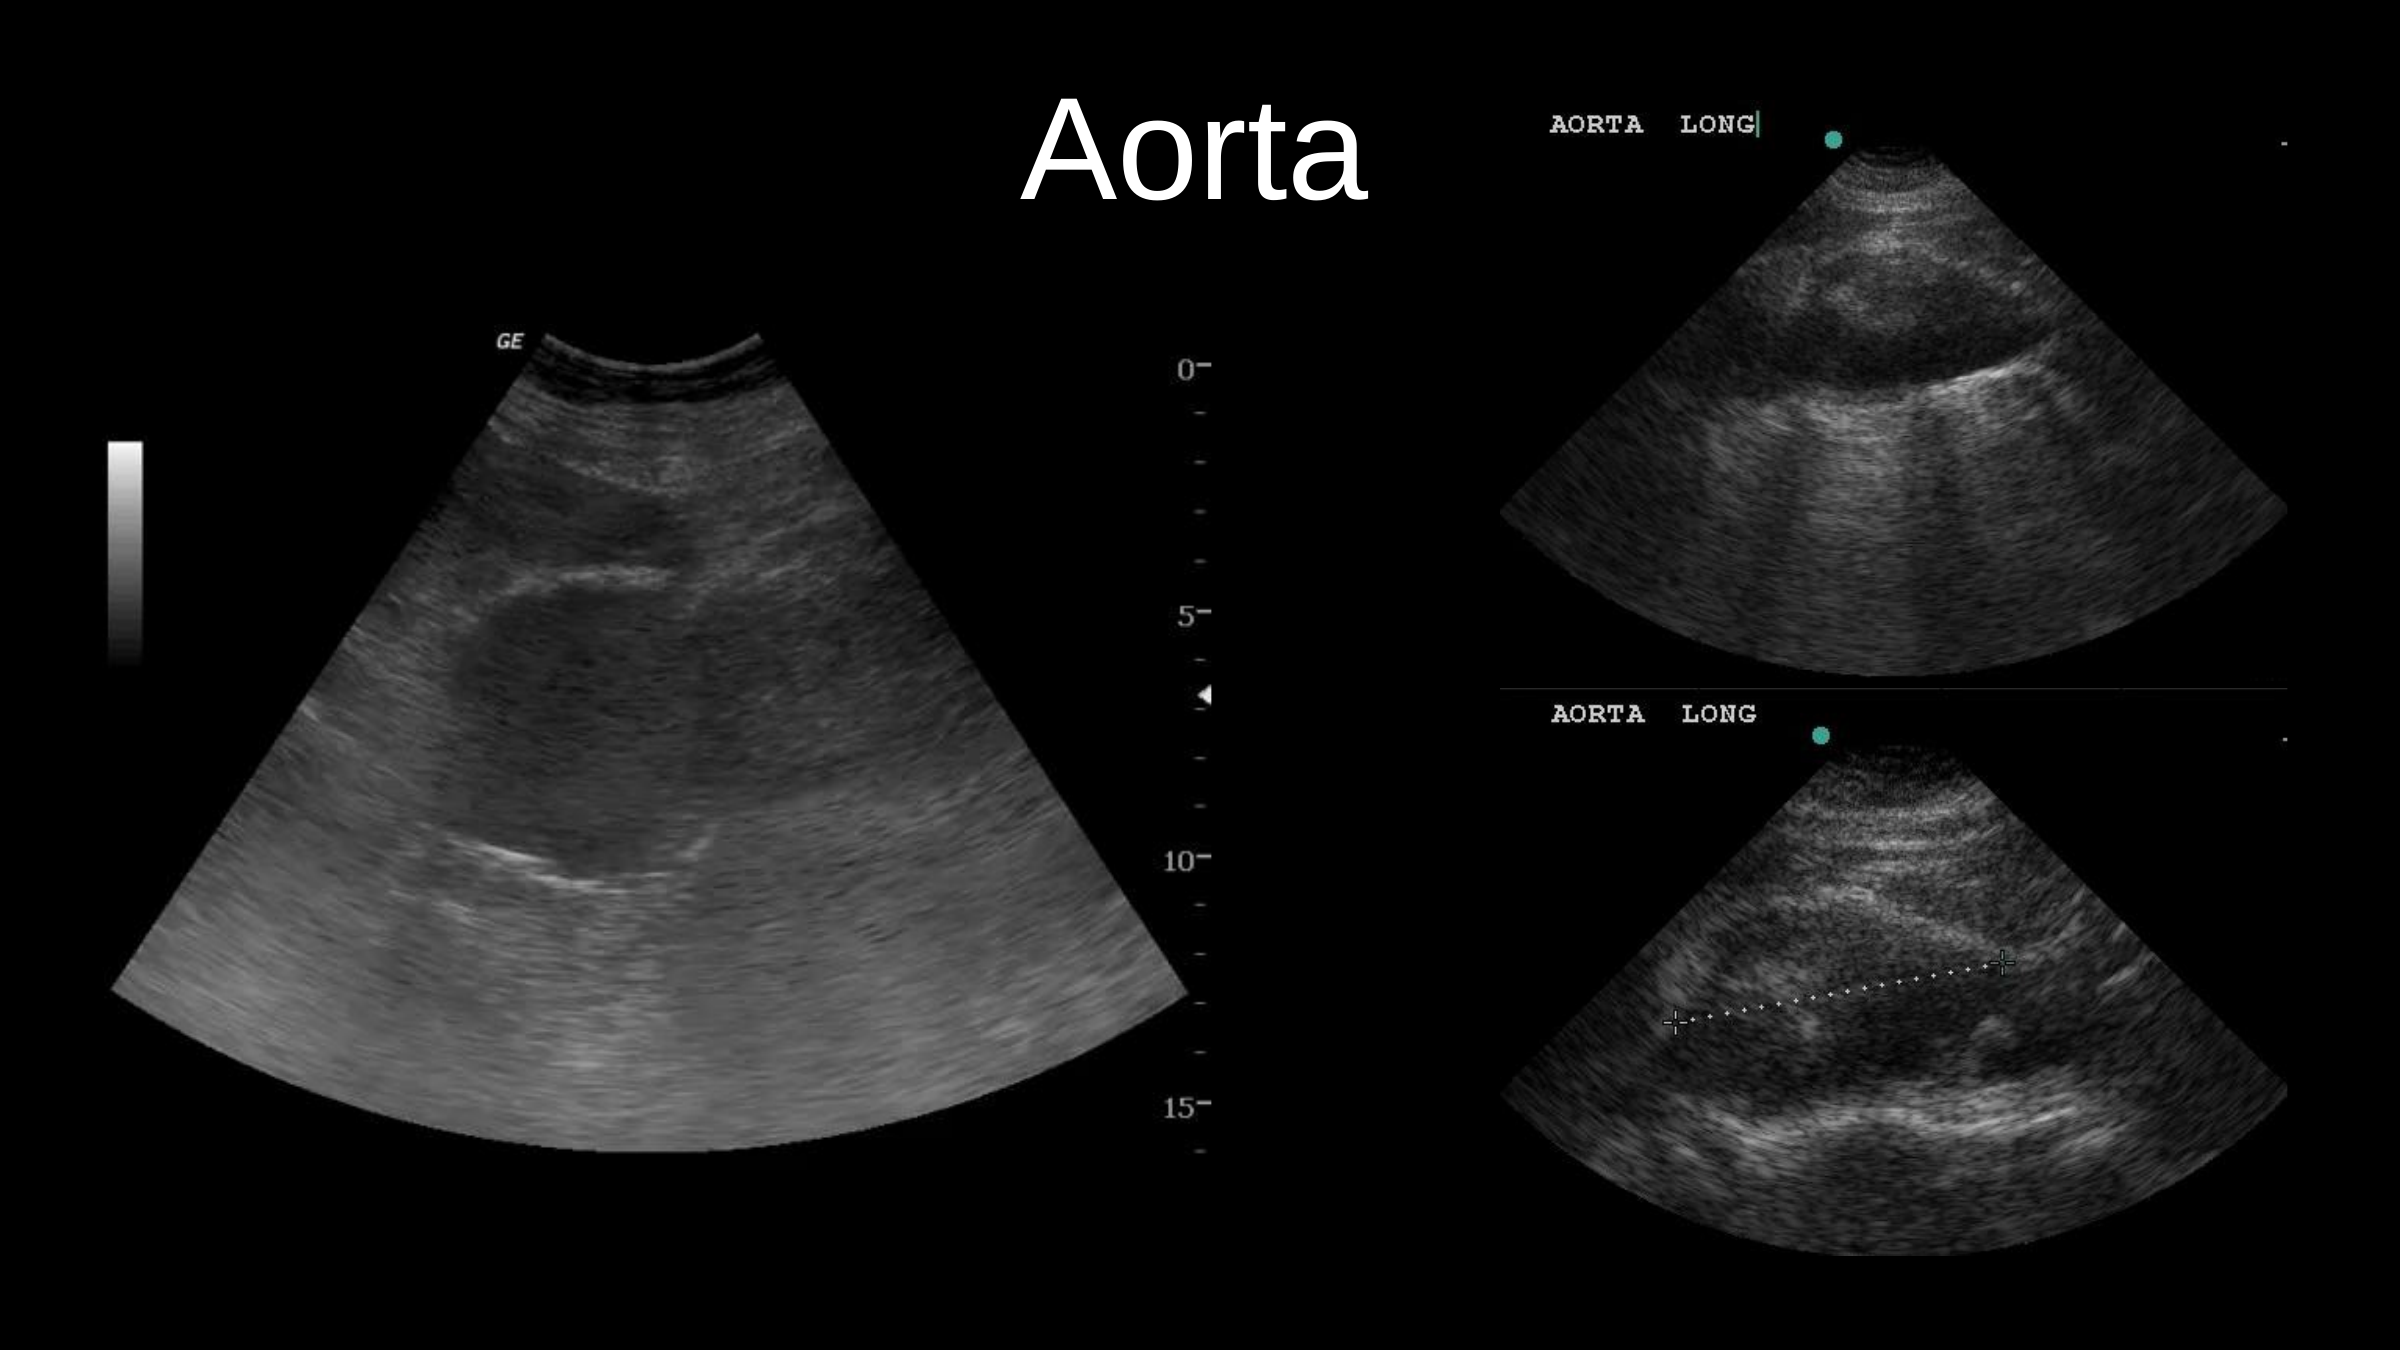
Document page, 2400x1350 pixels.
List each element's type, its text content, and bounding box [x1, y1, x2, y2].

title Aorta [0, 54, 2034, 280]
text_box [0, 0, 2400, 1350]
